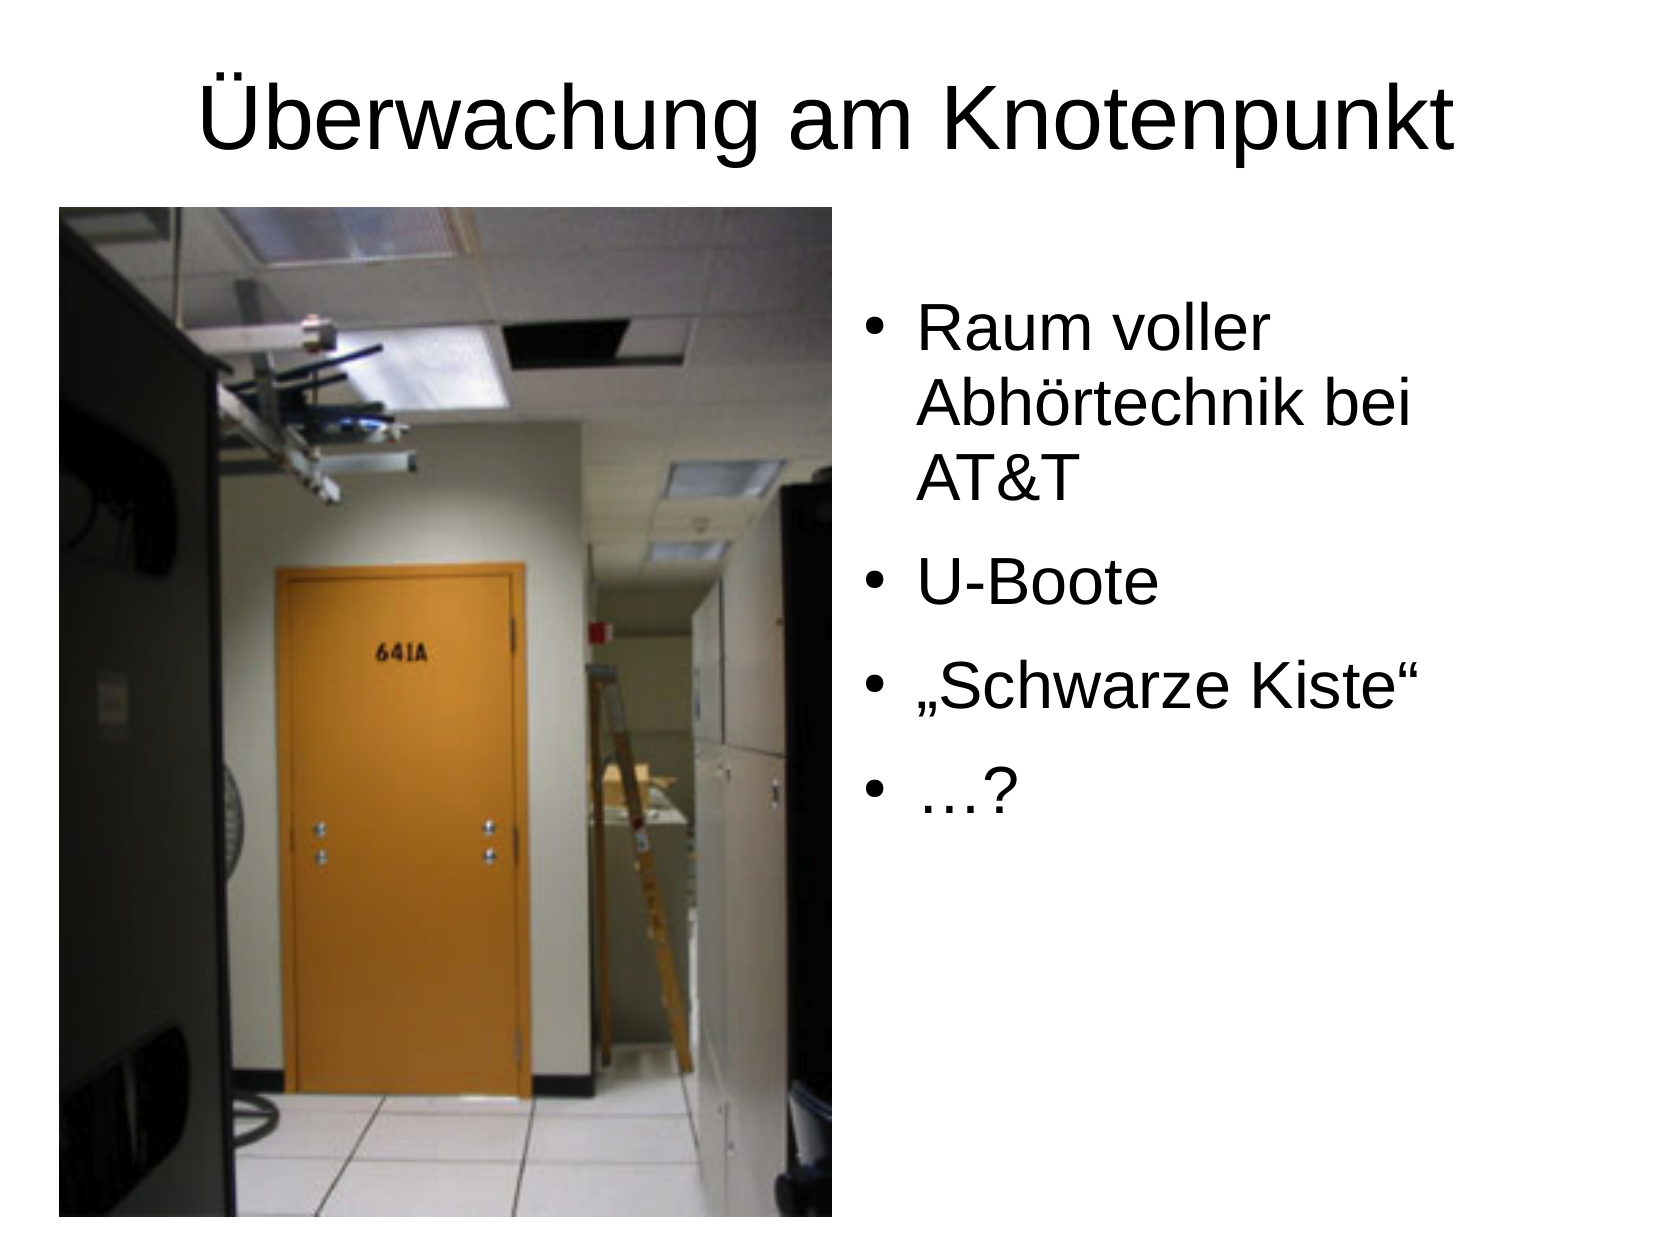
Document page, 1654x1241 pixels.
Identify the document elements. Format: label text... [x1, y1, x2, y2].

title Überwachung am Knotenpunkt [82, 13, 1571, 222]
list Raum voller Abhörtechnik bei AT&T U-Boote „Schwarze Kiste“ …? [845, 290, 1572, 1010]
picture [59, 207, 832, 1217]
